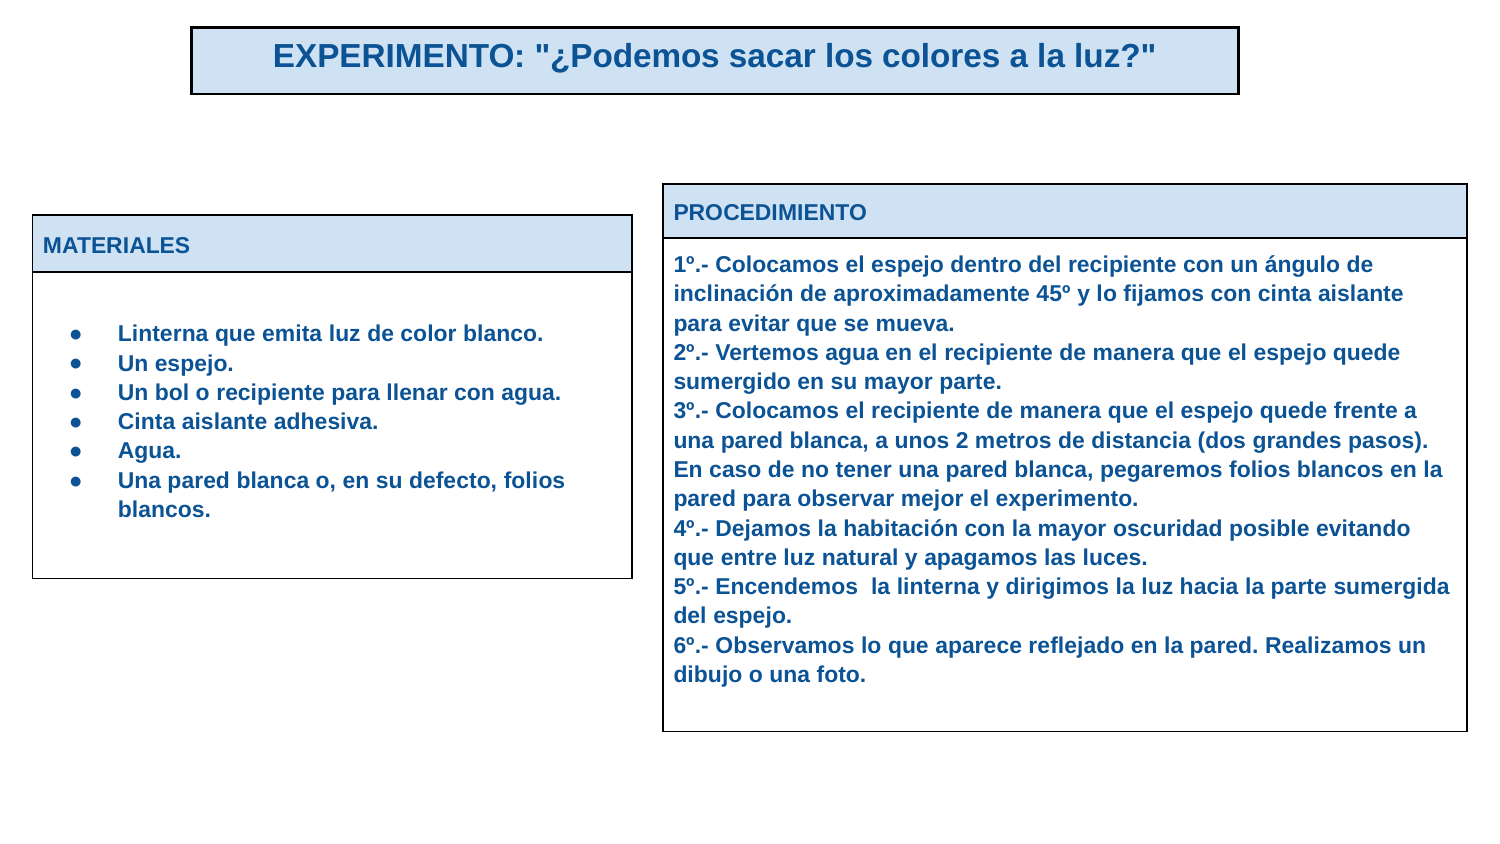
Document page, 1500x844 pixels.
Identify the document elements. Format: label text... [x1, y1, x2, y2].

table_header MATERIALES [33, 216, 631, 271]
table_header PROCEDIMIENTO [664, 185, 1466, 237]
table_header EXPERIMENTO: "¿Podemos sacar los colores a la luz?" [193, 29, 1237, 93]
table_cell 1º.- Colocamos el espejo dentro del recipiente con un ángulo de inclinación de aproximadamente 45º y lo fijamos con cinta aislante para evitar que se mueva. 2º.- Vertemos agua en el recipiente de manera que el espejo quede sumergido en su mayor parte. 3º.- Colocamos el recipiente de manera que el espejo quede frente a una pared blanca, a unos 2 metros de distancia (dos grandes pasos). En caso de no tener una pared blanca, pegaremos folios blancos en la pared para observar mejor el experimento. 4º.- Dejamos la habitación con la mayor oscuridad posible evitando que entre luz natural y apagamos las luces. 5º.- Encendemos la linterna y dirigimos la luz hacia la parte sumergida del espejo. 6º.- Observamos lo que aparece reflejado en la pared. Realizamos un dibujo o una foto. [664, 239, 1466, 731]
table_cell Linterna que emita luz de color blanco. Un espejo. Un bol o recipiente para llenar con agua. Cinta aislante adhesiva. Agua. Una pared blanca o, en su defecto, folios blancos. [33, 273, 631, 578]
